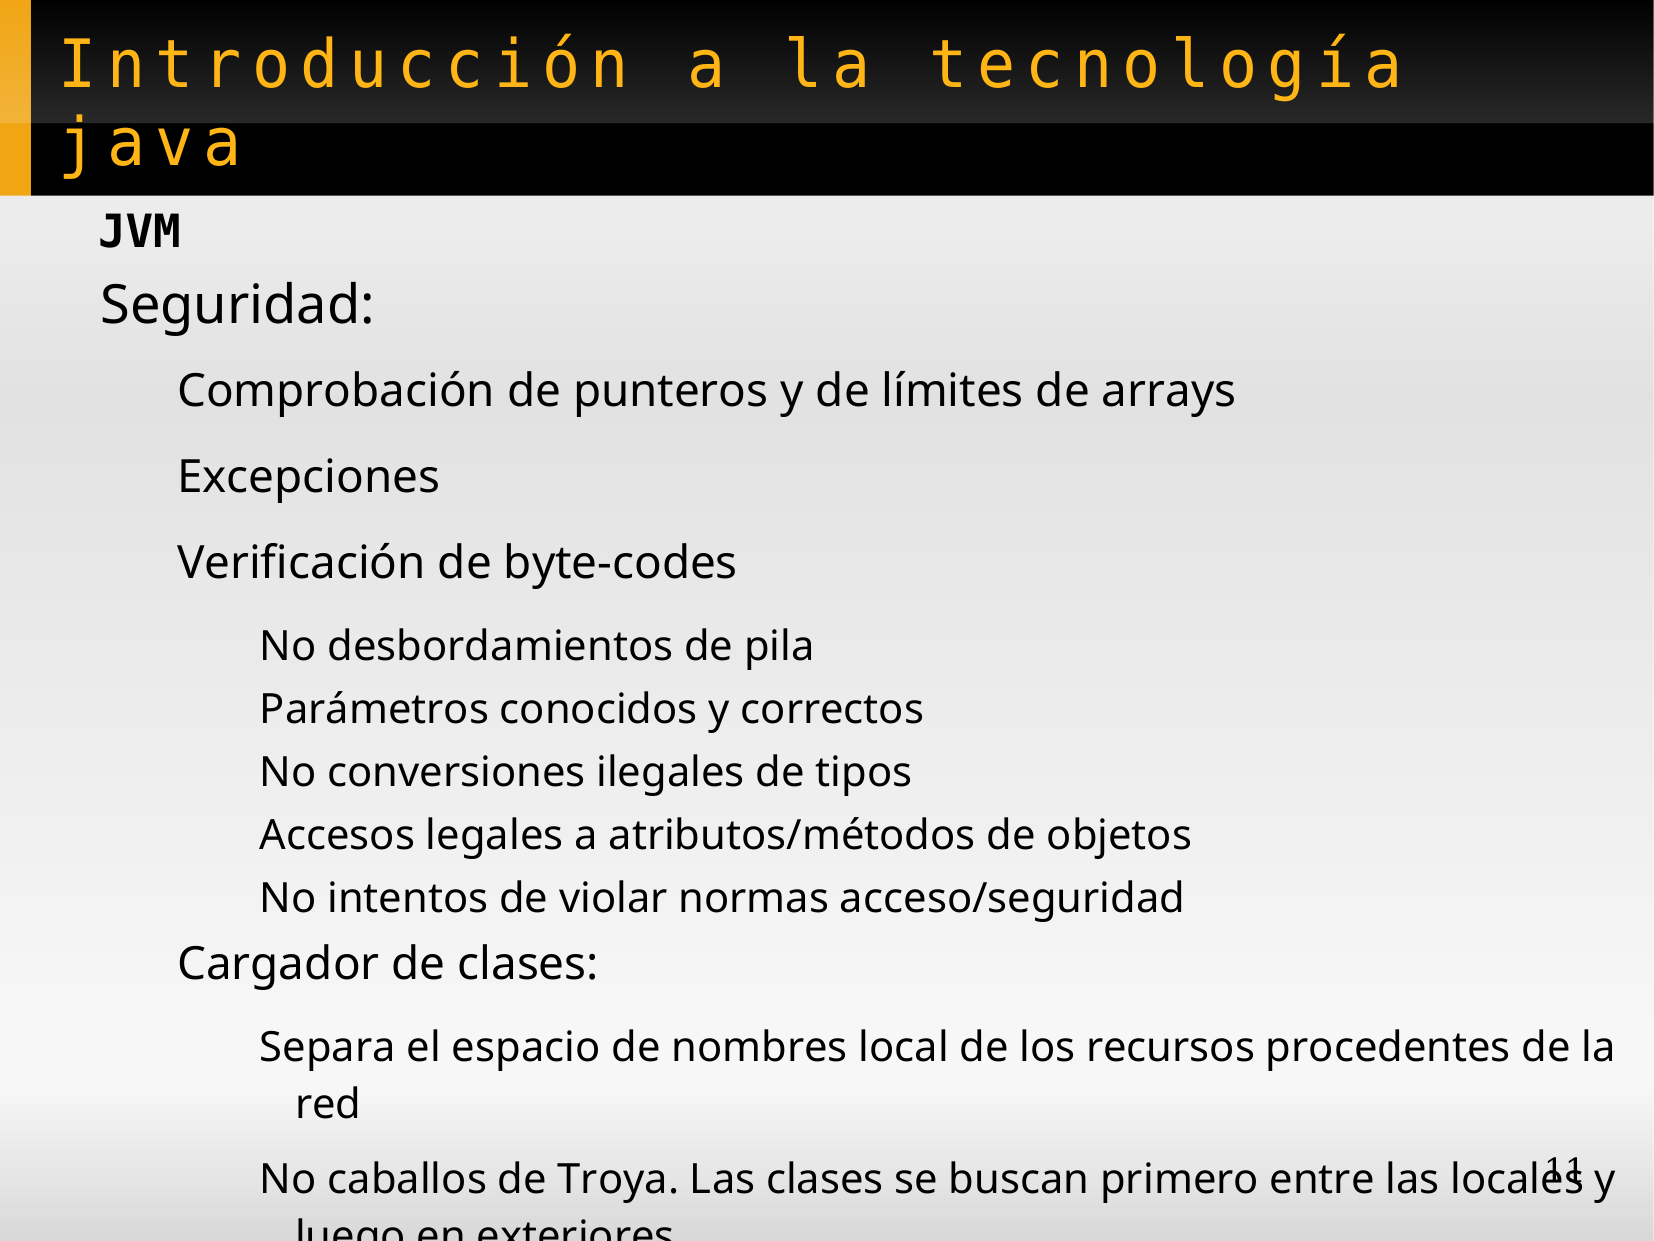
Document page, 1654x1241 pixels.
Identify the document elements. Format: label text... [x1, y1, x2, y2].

list Seguridad: Comprobación de punteros y de límites de arrays Excepciones Verificación de byte-codes No desbordamientos de pila Parámetros conocidos y correctos No conversiones ilegales de tipos Accesos legales a atributos/métodos de objetos No intentos de violar normas acceso/seguridad Cargador de clases: Separa el espacio de nombres local de los recursos procedentes de la red No caballos de Troya. Las clases se buscan primero entre las locales y luego en exteriores Apertura de ficheros y arranque de otras aplicaciones en máquina remota, no en local [82, 265, 1625, 1241]
text_box JVM [83, 197, 196, 266]
title Introducción a la tecnología java [59, 25, 1595, 182]
picture [0, 0, 1654, 1241]
